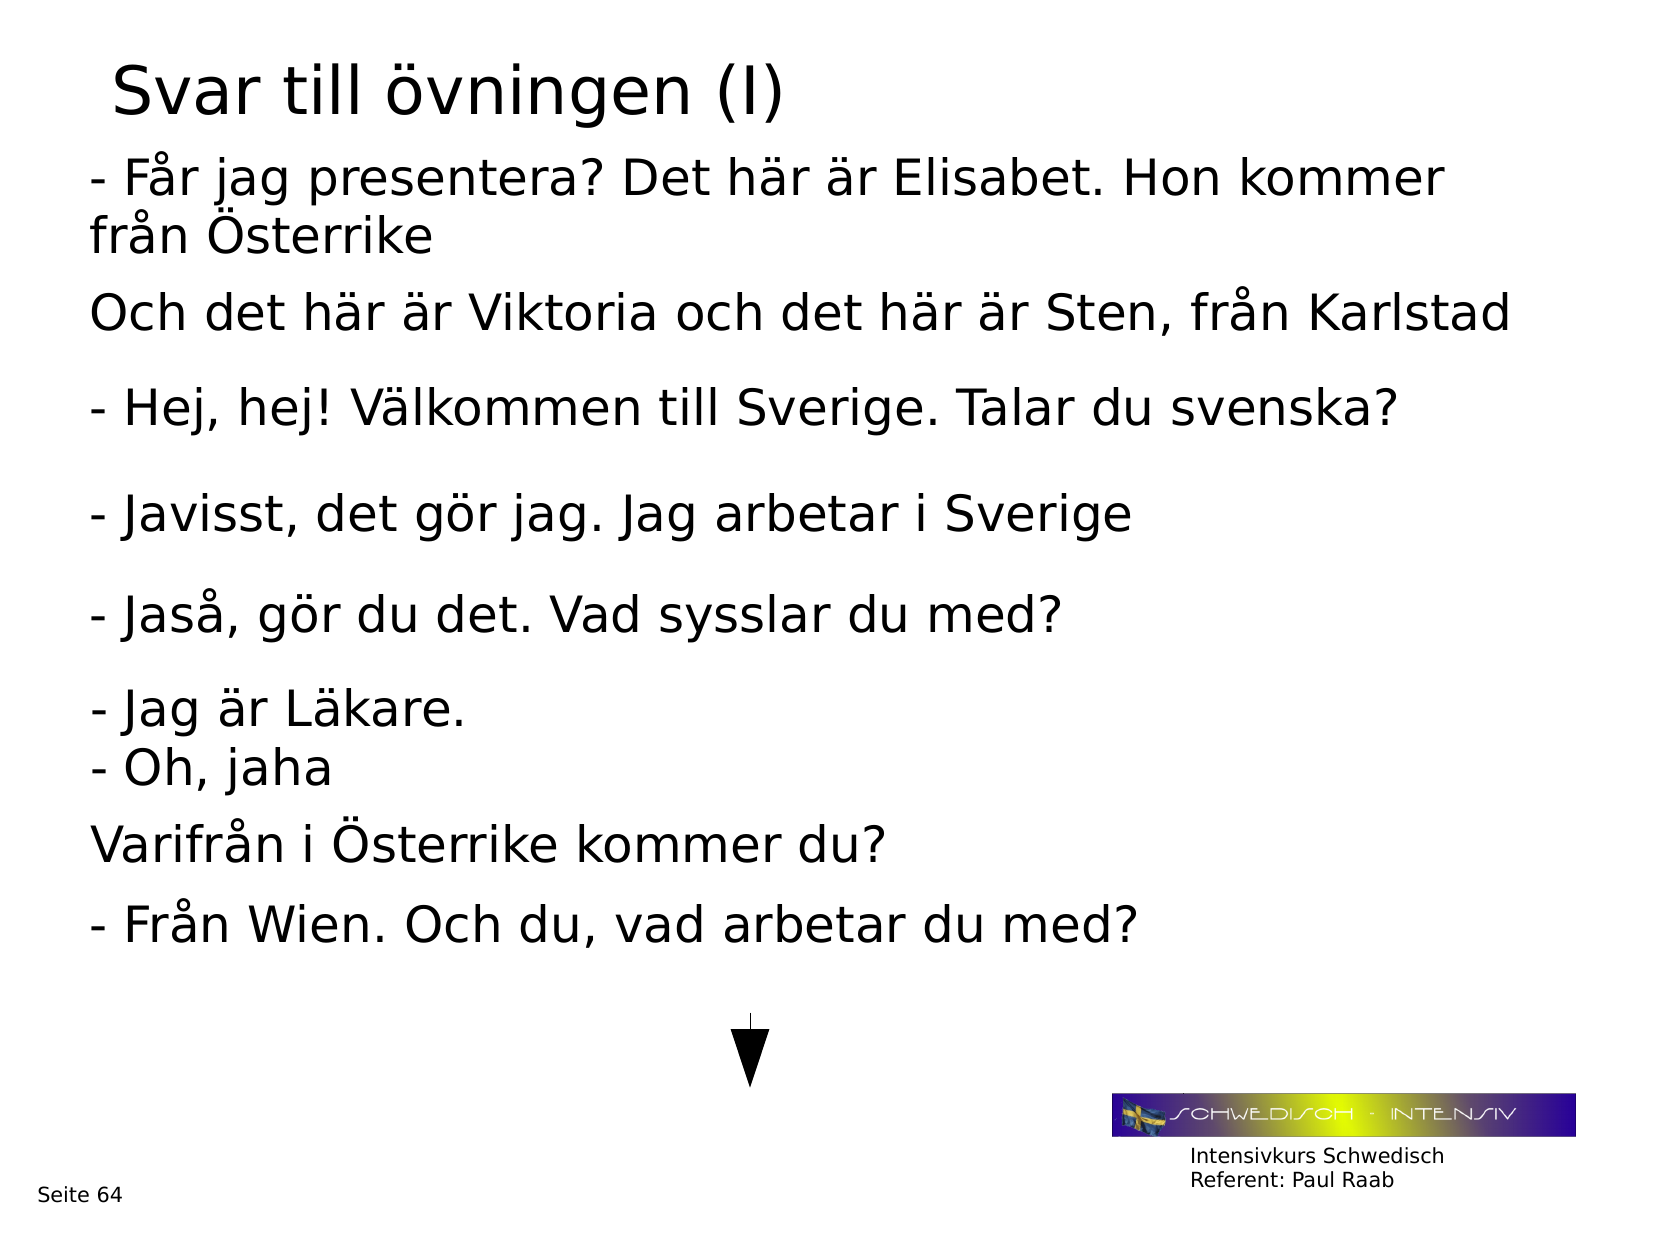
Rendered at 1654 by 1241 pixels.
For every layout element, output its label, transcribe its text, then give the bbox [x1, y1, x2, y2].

text_box Varifrån i Österrike kommer du? [75, 808, 976, 888]
text_box Svar till övningen (I) [75, 45, 901, 138]
text_box - Hej, hej! Välkommen till Sverige. Talar du svenska? [75, 371, 1538, 460]
text_box - Får jag presentera? Det här är Elisabet. Hon kommer från Österrike [75, 141, 1463, 276]
text_box - Jaså, gör du det. Vad sysslar du med? [75, 578, 1276, 667]
text_box - Jag är Läkare. - Oh, jaha [75, 672, 563, 805]
text_box Och det här är Viktoria och det här är Sten, från Karlstad [75, 276, 1538, 366]
text_box - Javisst, det gör jag. Jag arbetar i Sverige [75, 477, 1276, 567]
picture [1112, 1093, 1576, 1137]
text_box - Från Wien. Och du, vad arbetar du med? [75, 888, 1275, 977]
